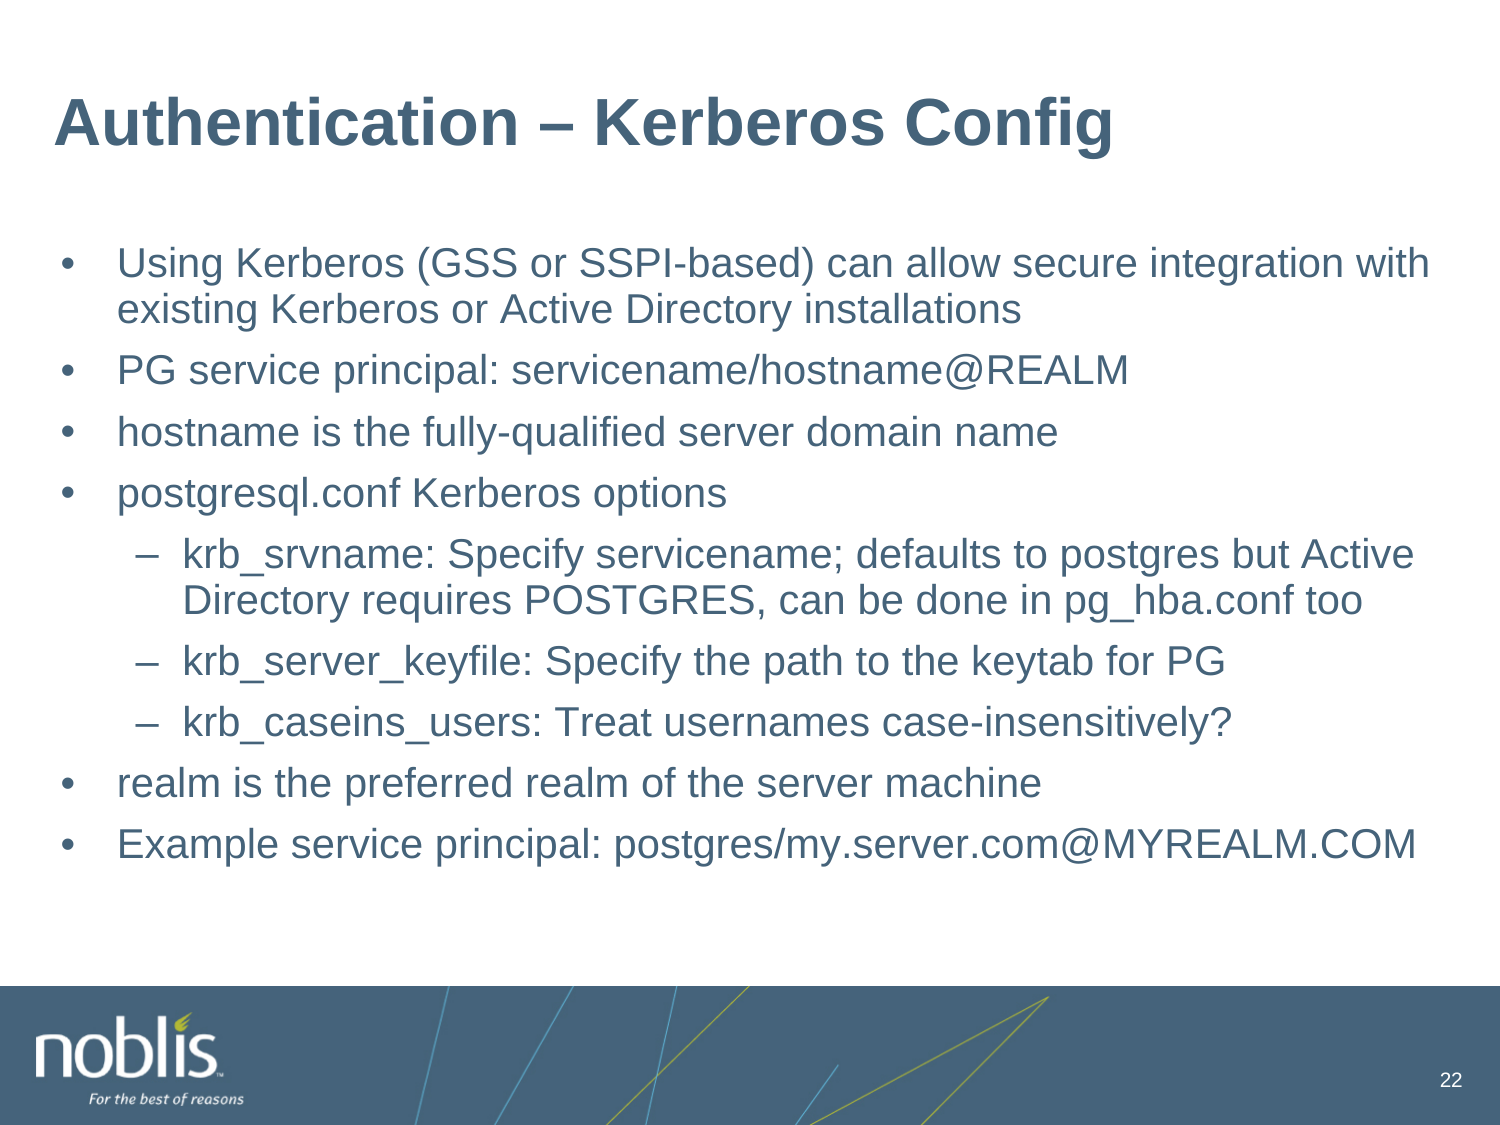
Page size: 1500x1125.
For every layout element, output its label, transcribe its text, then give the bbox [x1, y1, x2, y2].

list Using Kerberos (GSS or SSPI-based) can allow secure integration with existing Kerberos or Active Directory installations PG service principal: servicename/hostname@REALM hostname is the fully-qualified server domain name postgresql.conf Kerberos options krb_srvname: Specify servicename; defaults to postgres but Active Directory requires POSTGRES, can be done in pg_hba.conf too krb_server_keyfile: Specify the path to the keytab for PG krb_caseins_users: Treat usernames case-insensitively? realm is the preferred realm of the server machine Example service principal: postgres/my.server.com@MYREALM.COM [60, 239, 1437, 968]
picture [0, 986, 1500, 1125]
title Authentication – Kerberos Config [53, 38, 1438, 211]
